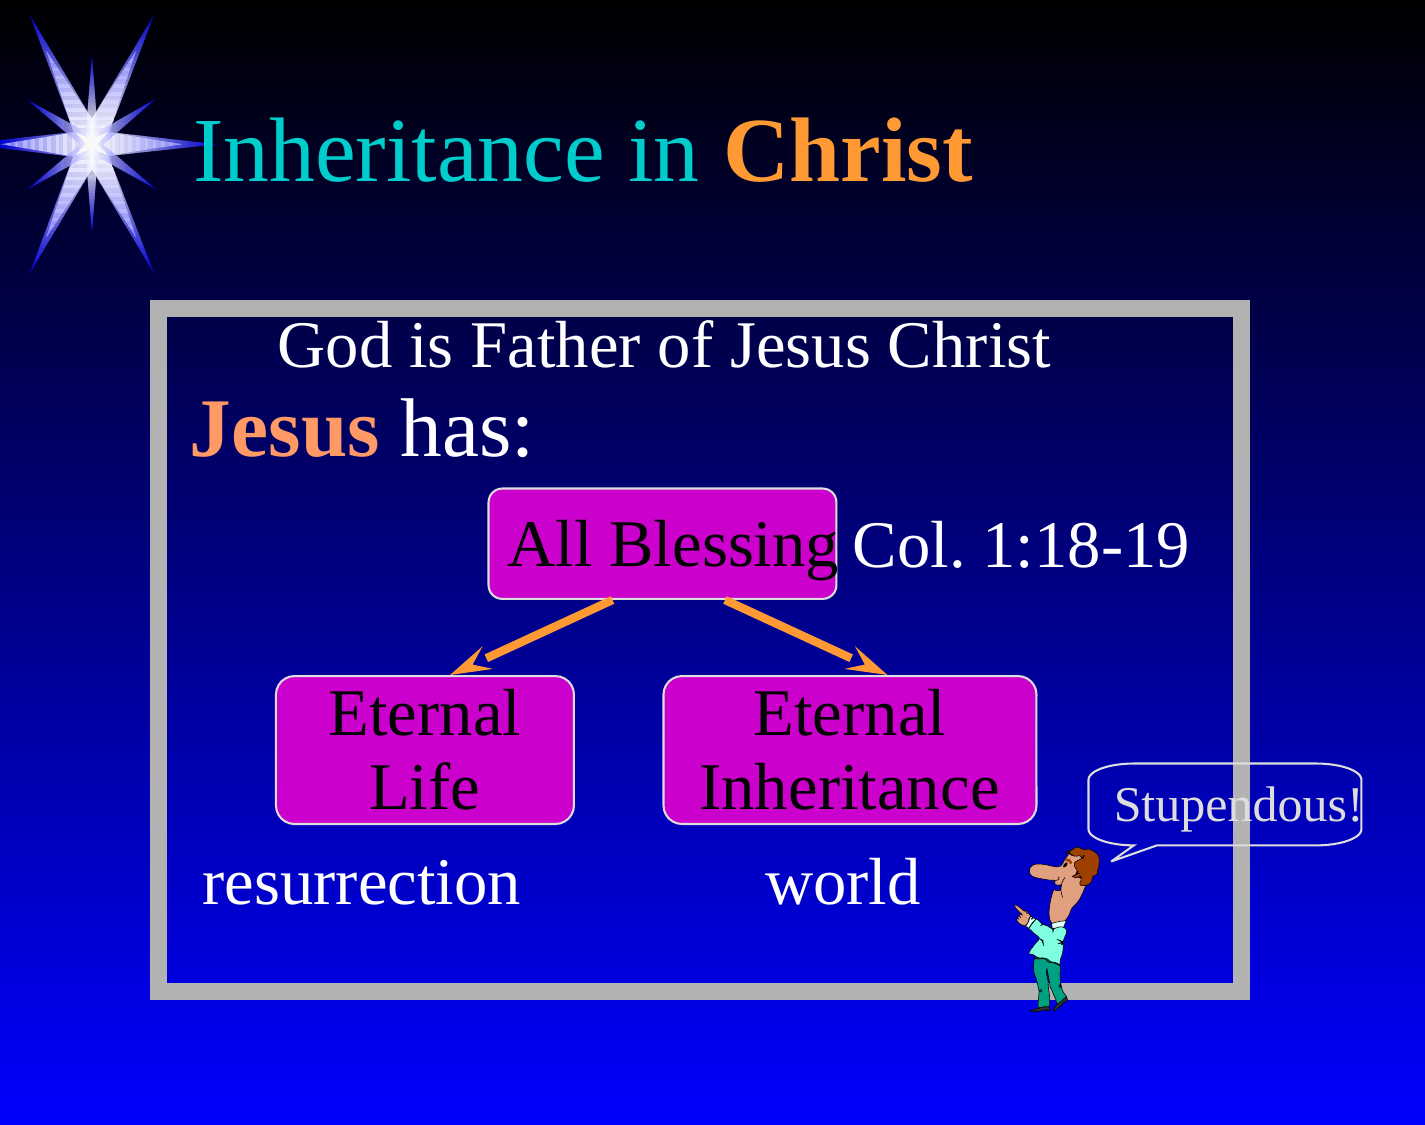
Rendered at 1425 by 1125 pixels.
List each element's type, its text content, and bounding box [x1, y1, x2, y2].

text_box resurrection [187, 837, 663, 927]
text_box Jesus has: [174, 374, 688, 483]
text_box Stupendous! [1088, 763, 1362, 862]
text_box Col. 1:18-19 [837, 499, 1213, 590]
text_box God is Father of Jesus Christ [262, 299, 1075, 390]
chart [1014, 846, 1101, 1013]
text_box world [749, 837, 1100, 927]
text_box All Blessing [488, 488, 837, 599]
text_box Eternal Life [275, 676, 574, 824]
text_box Eternal Inheritance [663, 676, 1037, 824]
title Inheritance in Christ [178, 56, 1390, 244]
text_box All Blessing [812, 566, 832, 578]
